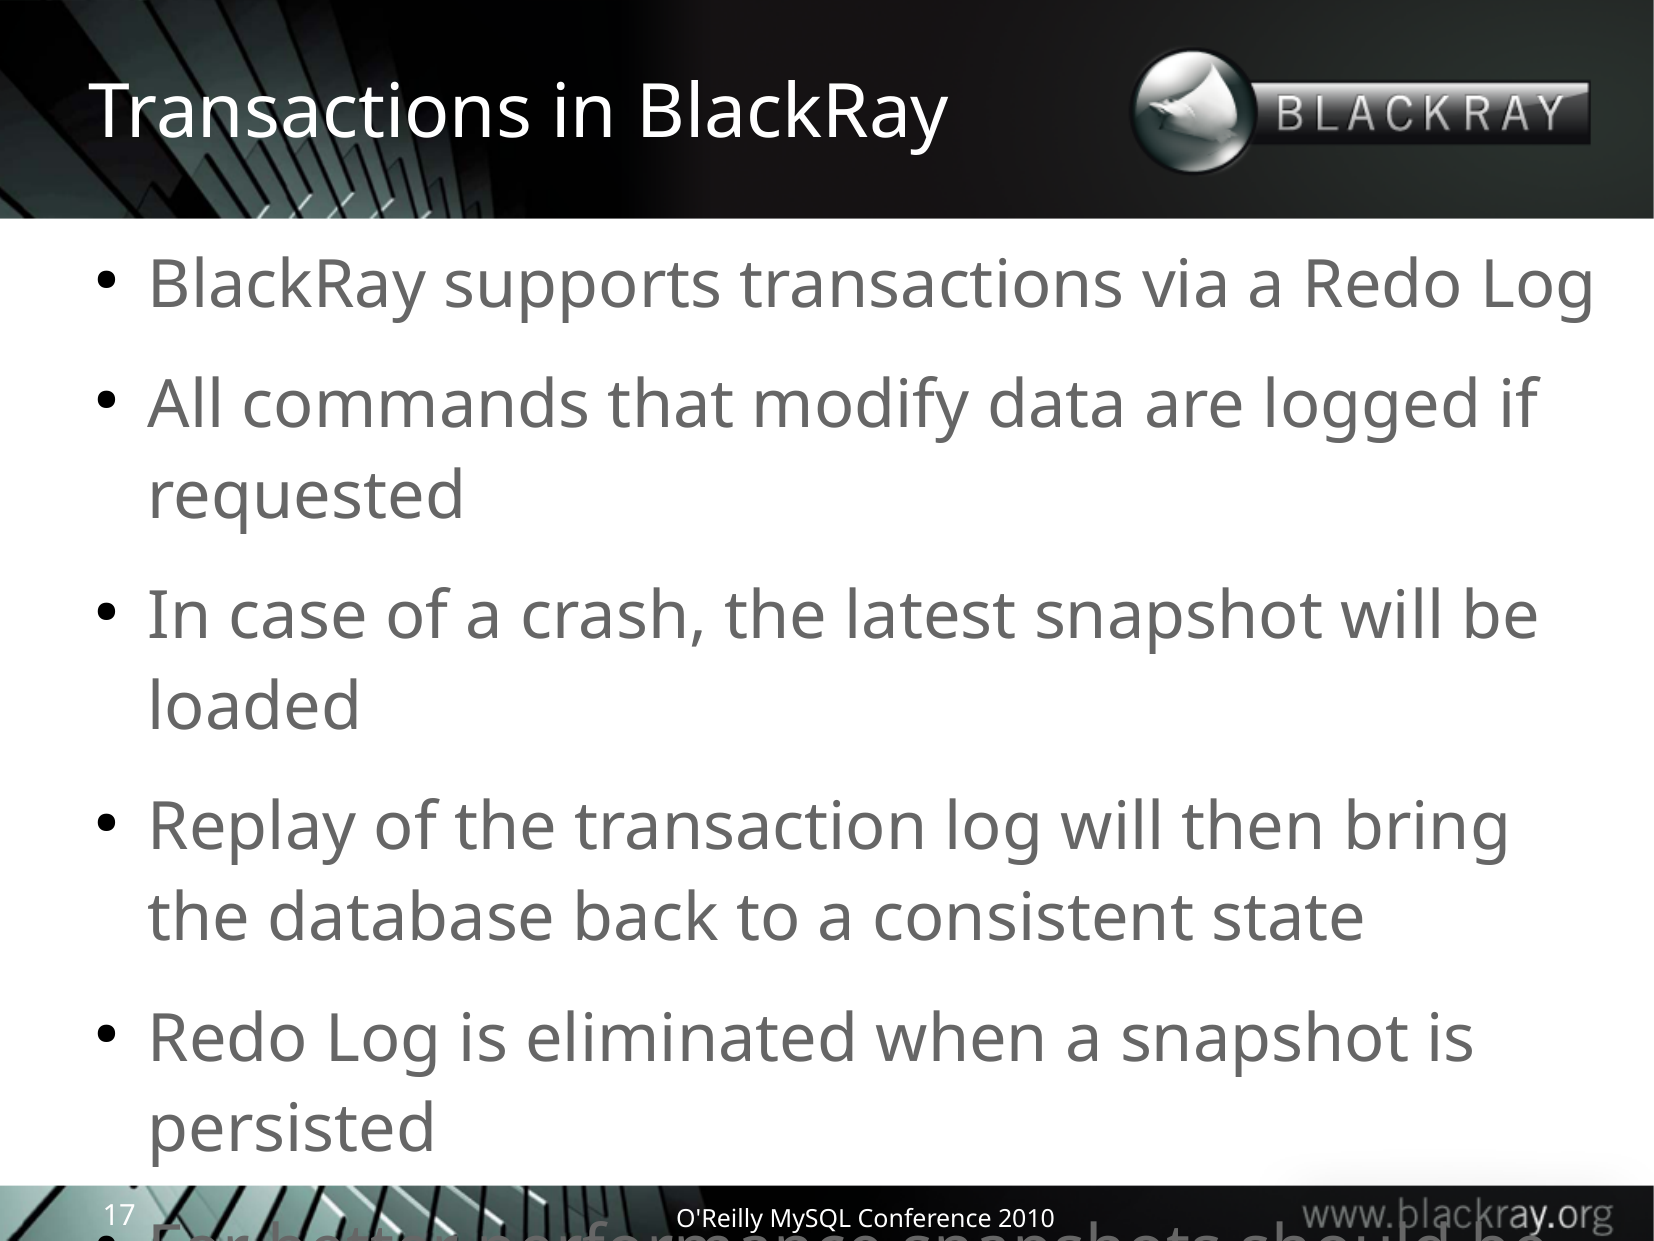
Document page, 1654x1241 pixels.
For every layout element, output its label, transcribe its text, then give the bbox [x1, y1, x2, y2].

list BlackRay supports transactions via a Redo Log All commands that modify data are logged if requested In case of a crash, the latest snapshot will be loaded Replay of the transaction log will then bring the database back to a consistent state Redo Log is eliminated when a snapshot is persisted For better performance snapshots should be taken periodically, ideally after each bulk update [76, 236, 1625, 1137]
picture [0, 0, 1654, 1241]
title Transactions in BlackRay [88, 46, 1577, 170]
